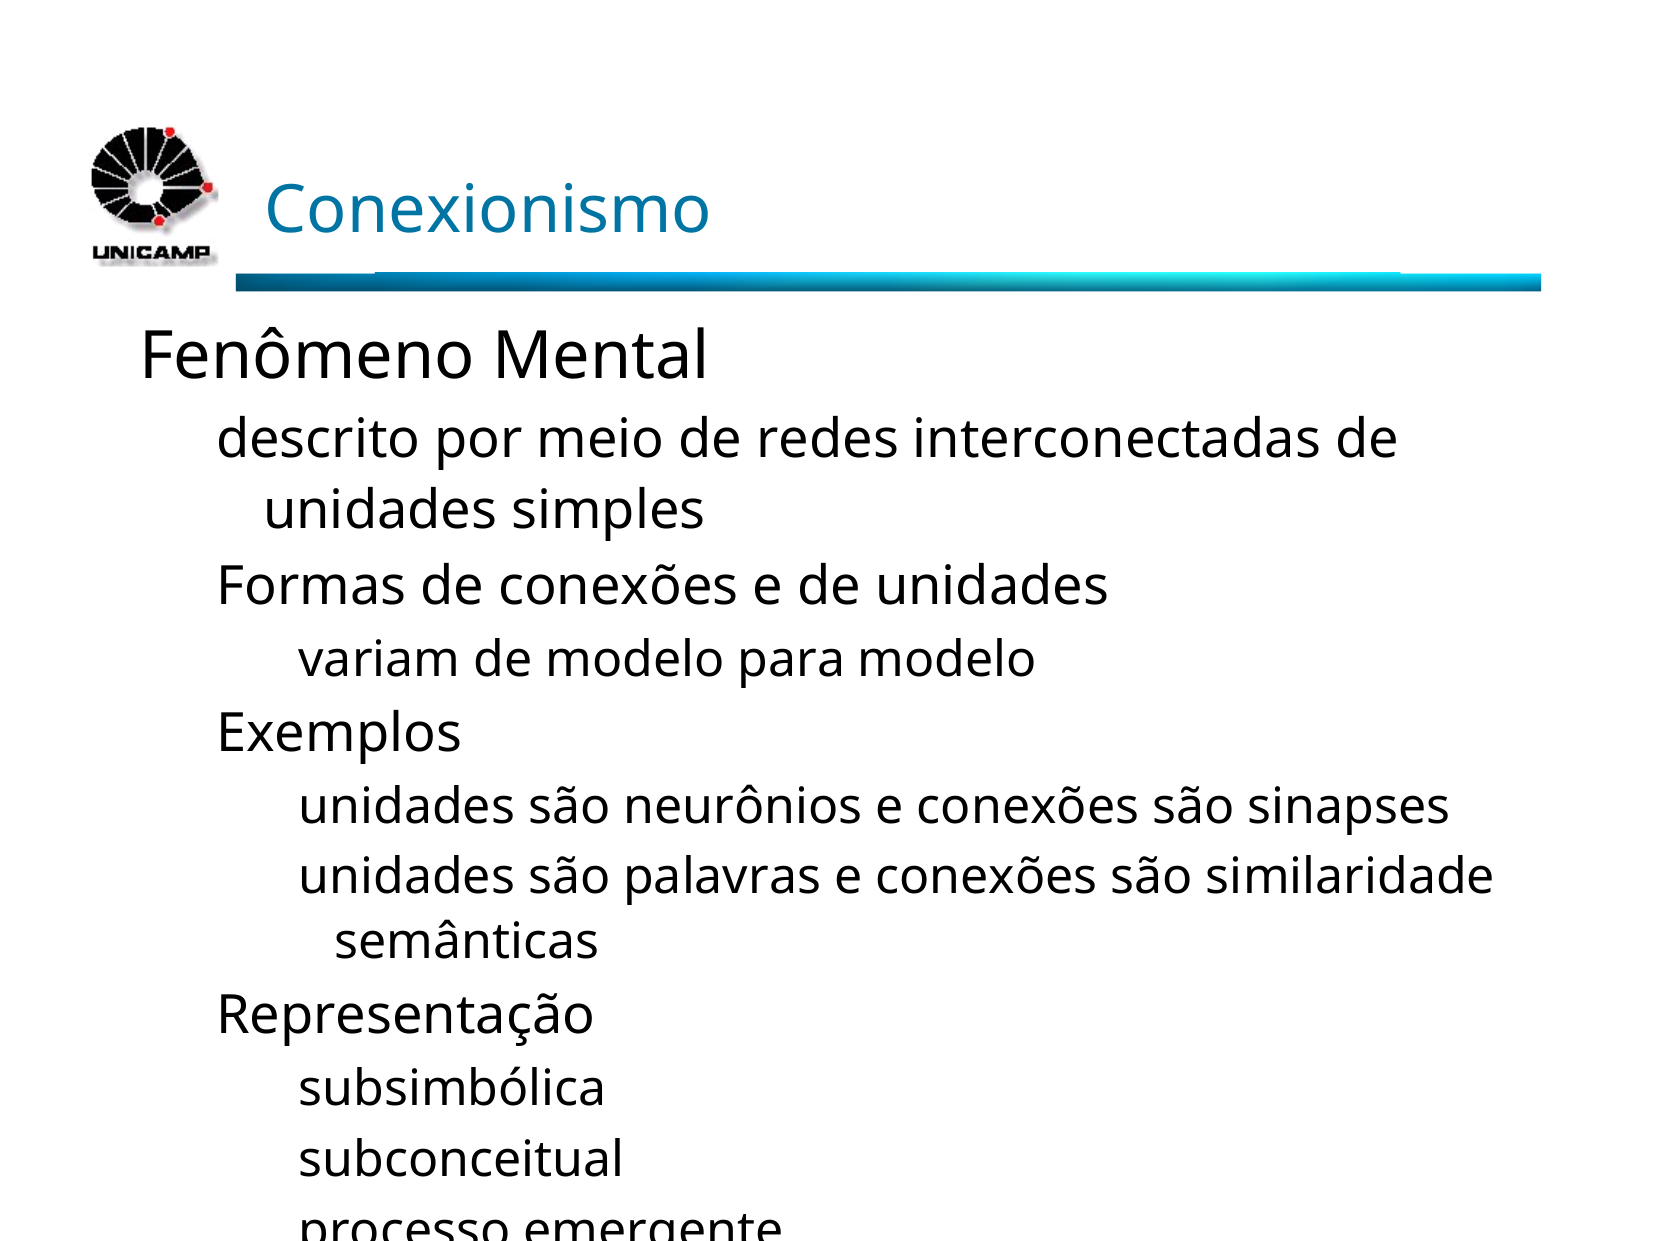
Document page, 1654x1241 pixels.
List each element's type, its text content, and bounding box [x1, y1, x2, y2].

title Conexionismo [264, 42, 1534, 250]
list Fenômeno Mental descrito por meio de redes interconectadas de unidades simples Formas de conexões e de unidades variam de modelo para modelo Exemplos unidades são neurônios e conexões são sinapses unidades são palavras e conexões são similaridade semânticas Representação subsimbólica subconceitual processo emergente [121, 309, 1534, 1182]
picture [125, 272, 1654, 295]
